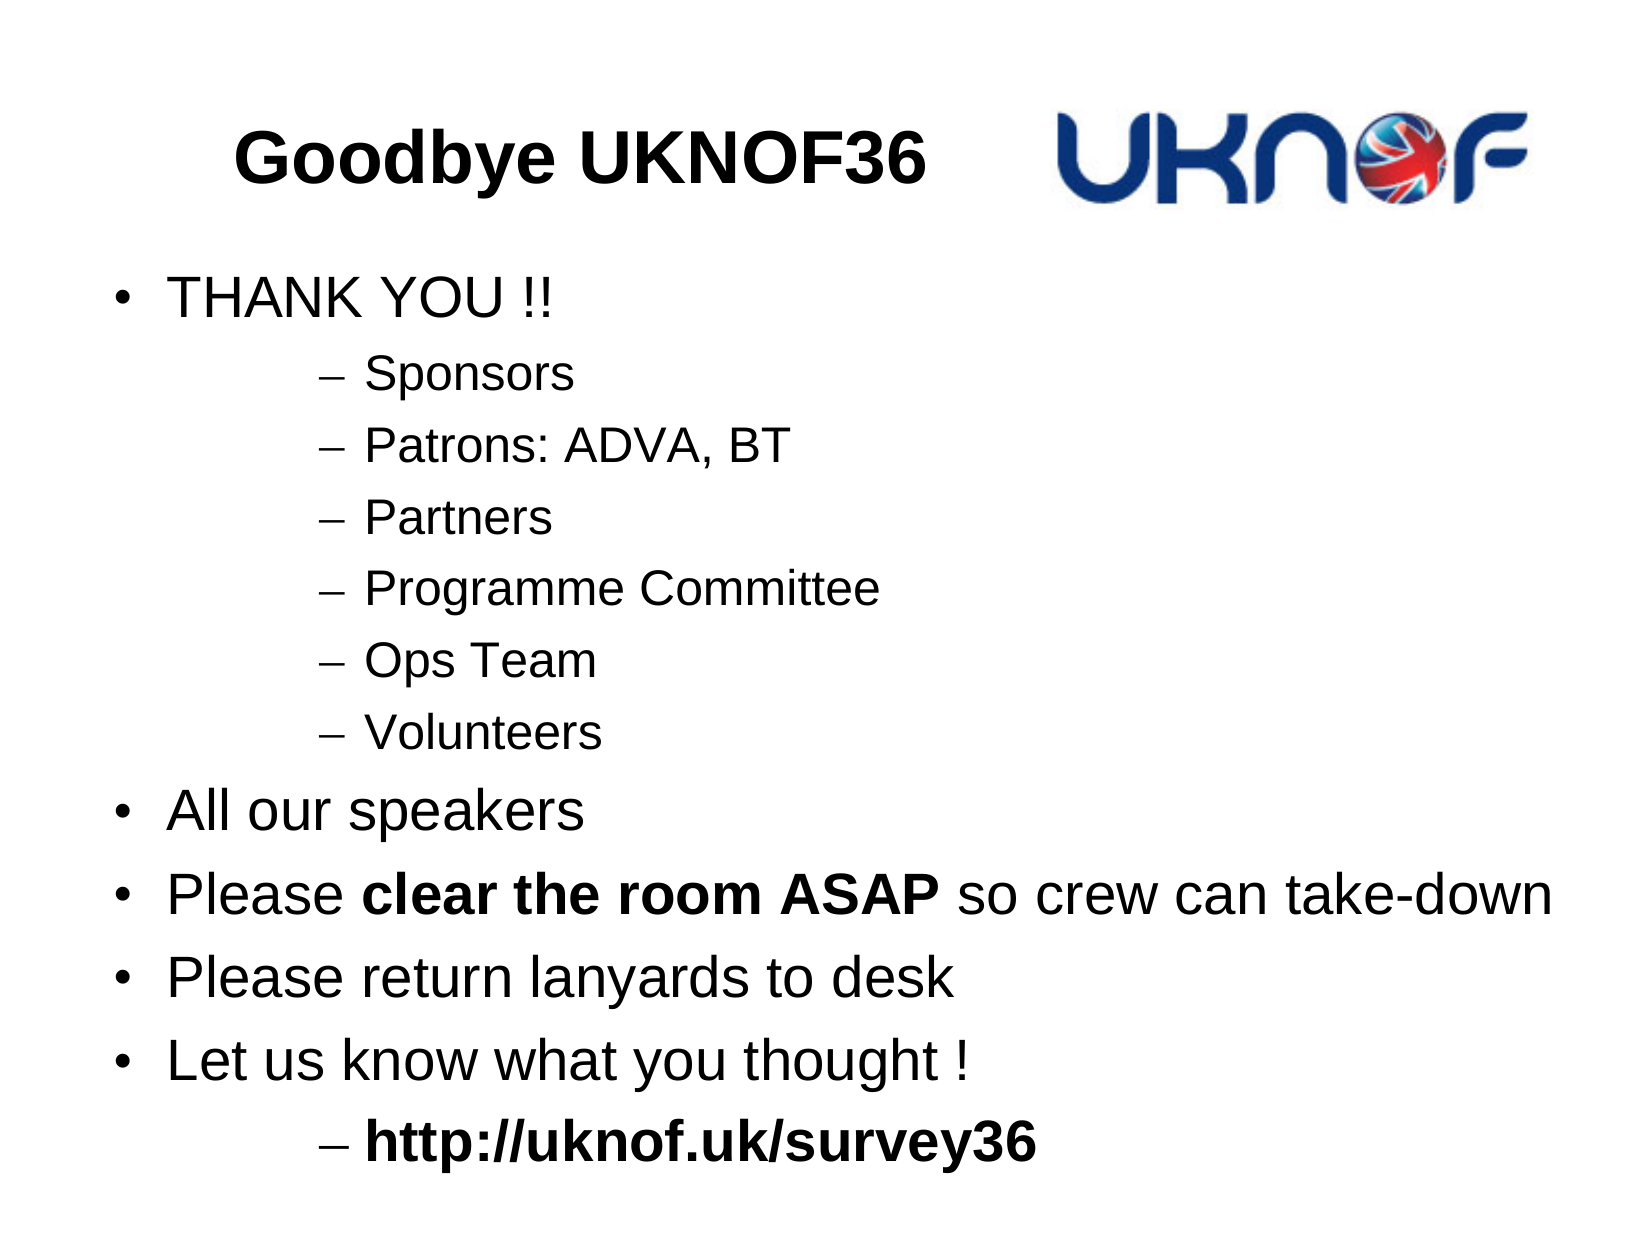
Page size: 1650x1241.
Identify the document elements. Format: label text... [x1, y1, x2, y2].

list THANK YOU !! Sponsors Patrons: ADVA, BT Partners Programme Committee Ops Team Volunteers All our speakers Please clear the room ASAP so crew can take-down Please return lanyards to desk Let us know what you thought ! http://uknof.uk/survey36 [112, 264, 1576, 1175]
title Goodbye UKNOF36 [123, 37, 1013, 264]
picture [1050, 93, 1536, 225]
